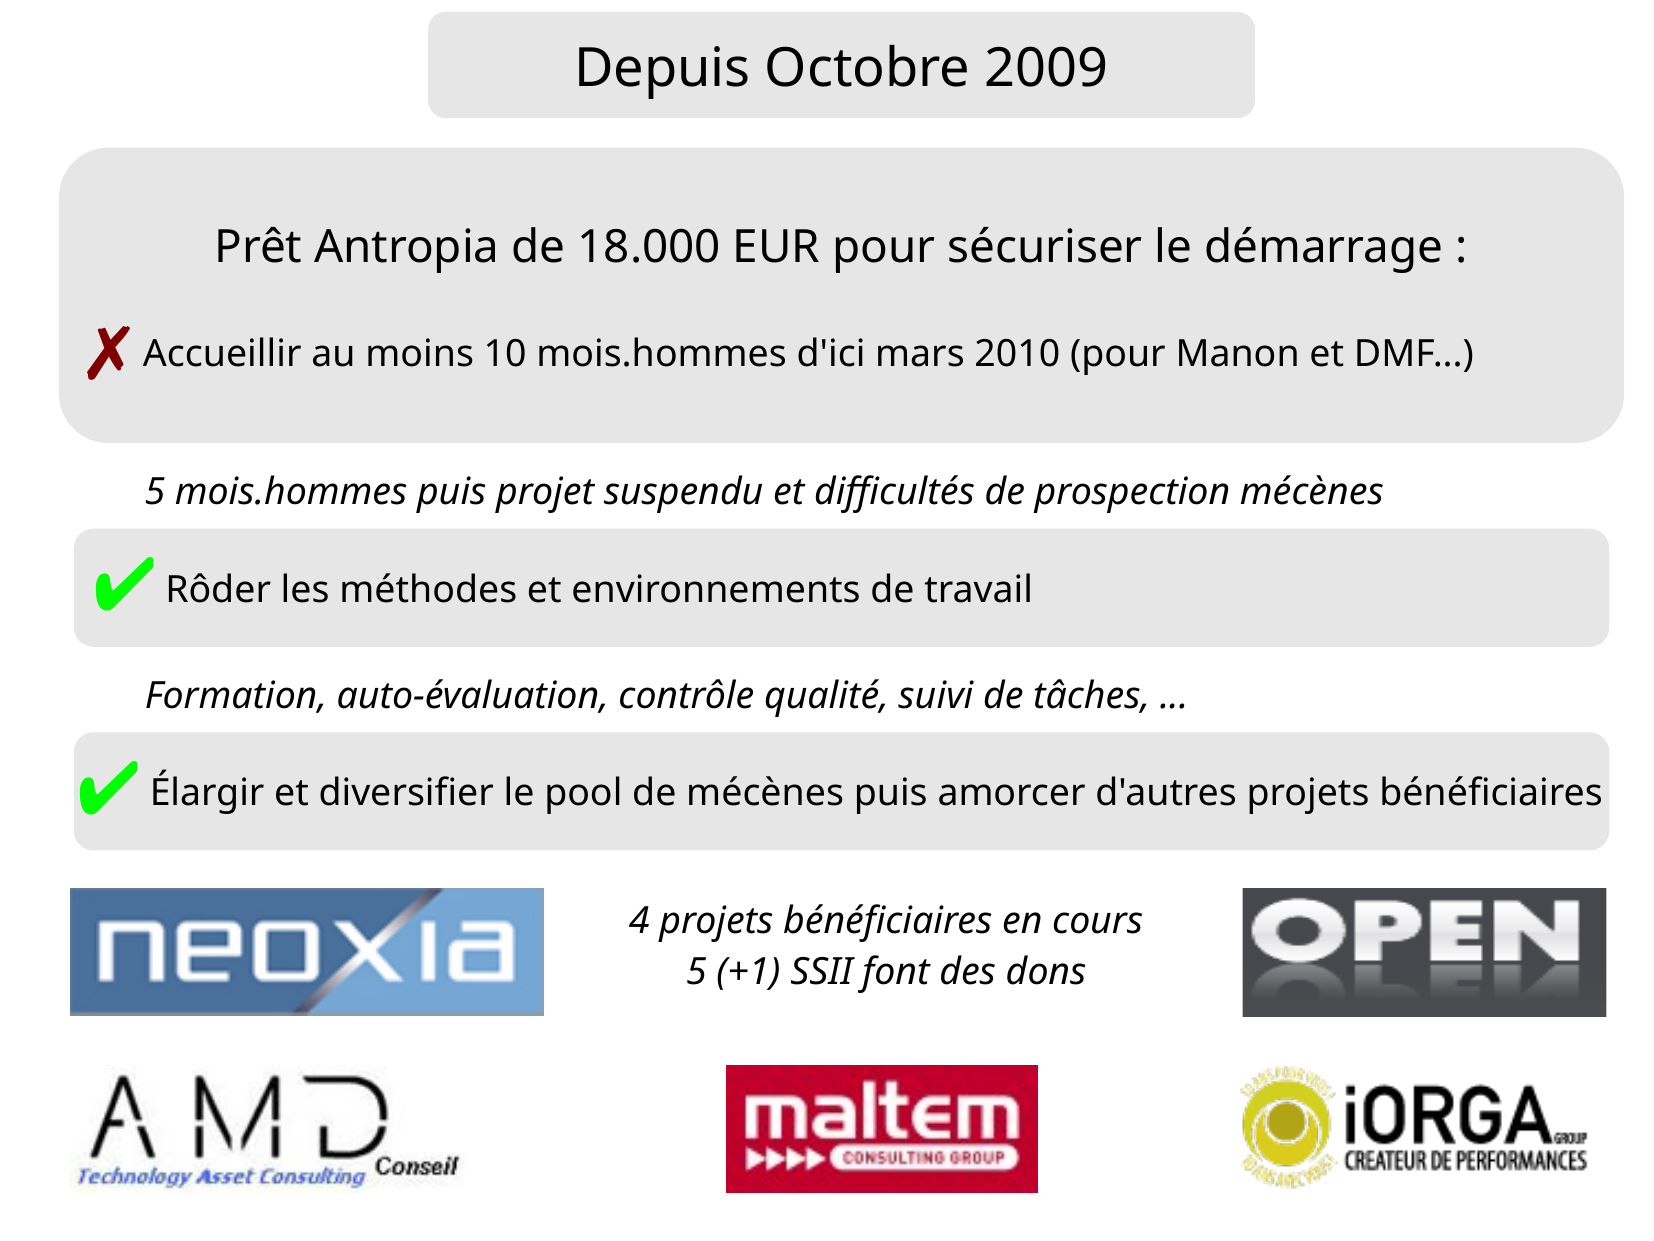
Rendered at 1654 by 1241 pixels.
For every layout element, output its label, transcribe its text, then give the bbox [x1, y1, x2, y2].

text_box Formation, auto-évaluation, contrôle qualité, suivi de tâches, ... [129, 661, 1595, 722]
picture [1235, 1066, 1607, 1193]
text_box Élargir et diversifier le pool de mécènes puis amorcer d'autres projets bénéficiaires [73, 732, 1610, 851]
text_box 4 projets bénéficiaires en cours 5 (+1) SSII font des dons [614, 885, 1184, 991]
text_box 5 mois.hommes puis projet suspendu et difficultés de prospection mécènes [129, 457, 1595, 518]
picture [1242, 888, 1607, 1017]
picture [70, 1065, 466, 1193]
text_box Depuis Octobre 2009 [428, 11, 1255, 119]
text_box Rôder les méthodes et environnements de travail [73, 528, 1610, 647]
picture [70, 888, 544, 1016]
text_box Prêt Antropia de 18.000 EUR pour sécuriser le démarrage : Accueillir au moins 10 mois.hommes d'ici mars 2010 (pour Manon et DMF...) [59, 147, 1625, 443]
picture [726, 1065, 1038, 1193]
